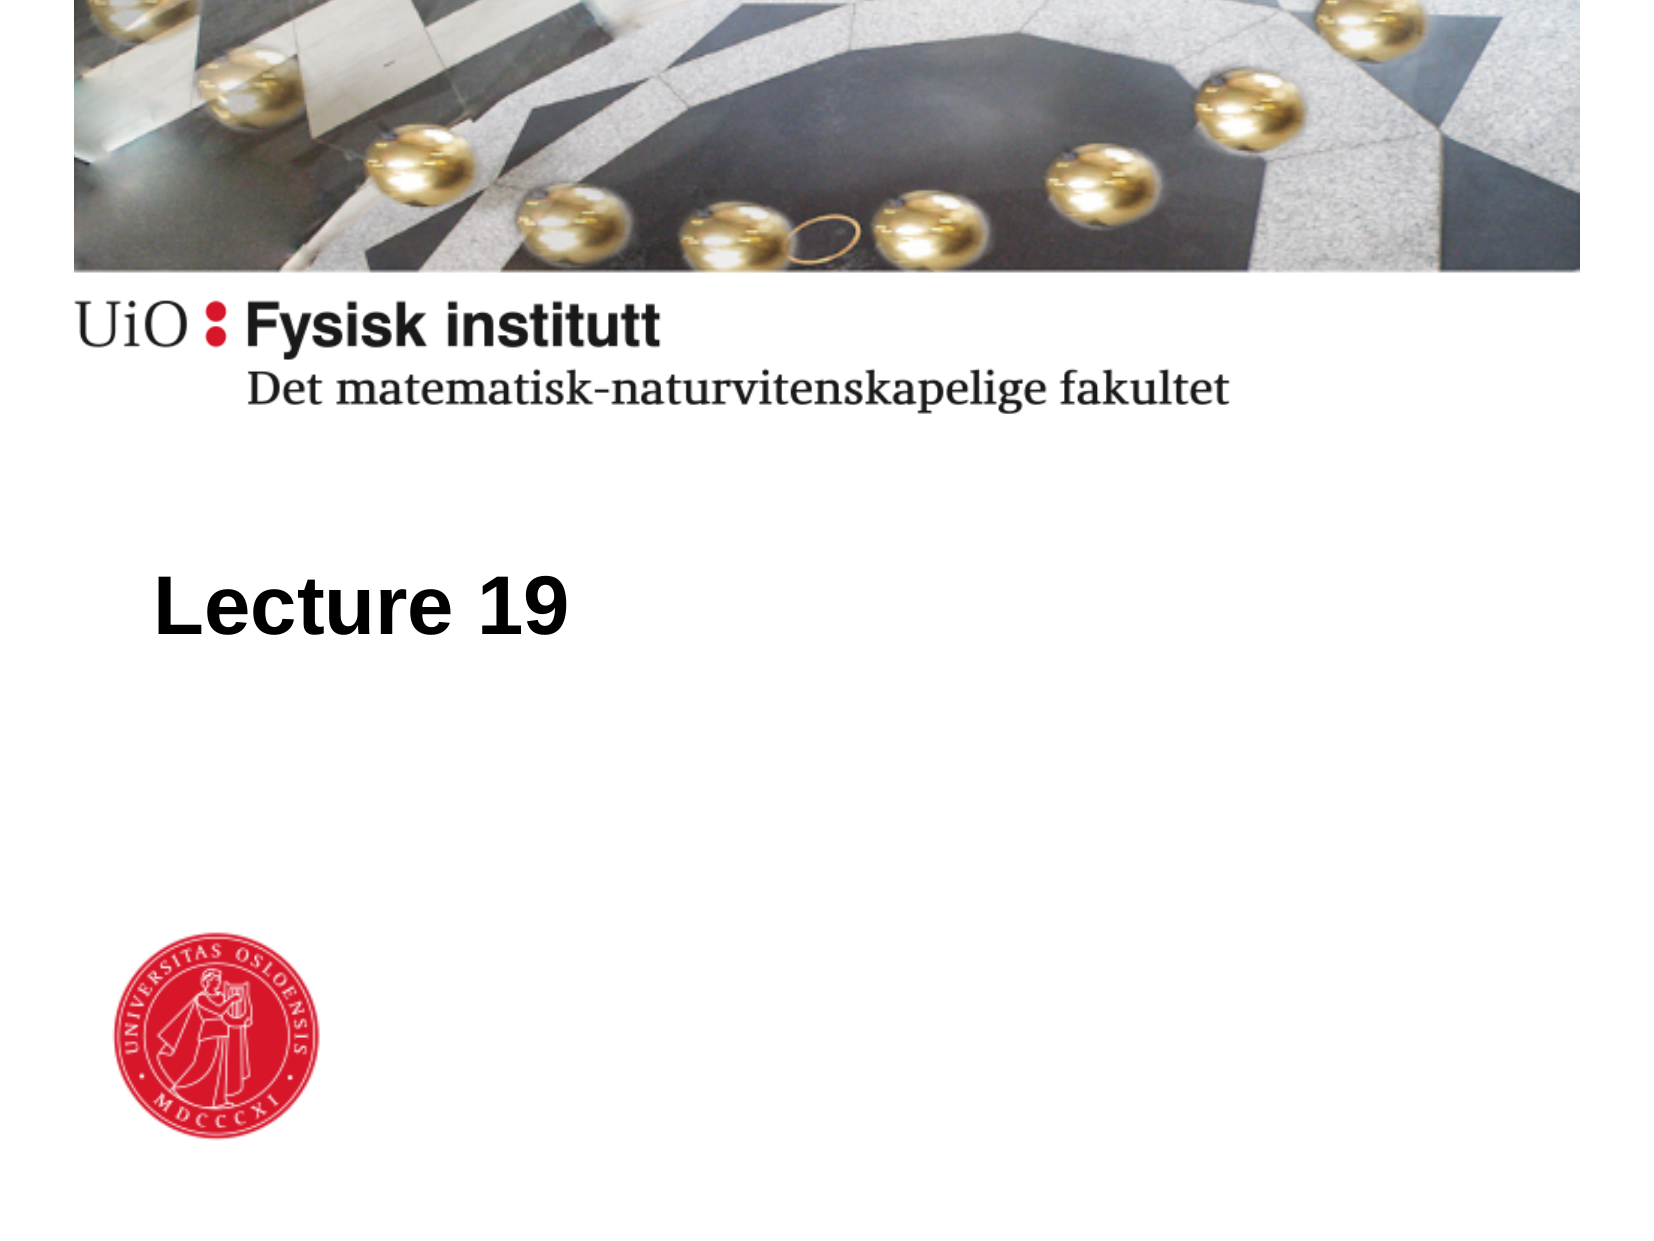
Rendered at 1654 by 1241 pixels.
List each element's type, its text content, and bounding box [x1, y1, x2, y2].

picture [109, 927, 326, 1147]
picture [72, 292, 1238, 420]
picture [74, 0, 1580, 280]
subtitle Lecture 19 [153, 512, 1418, 699]
